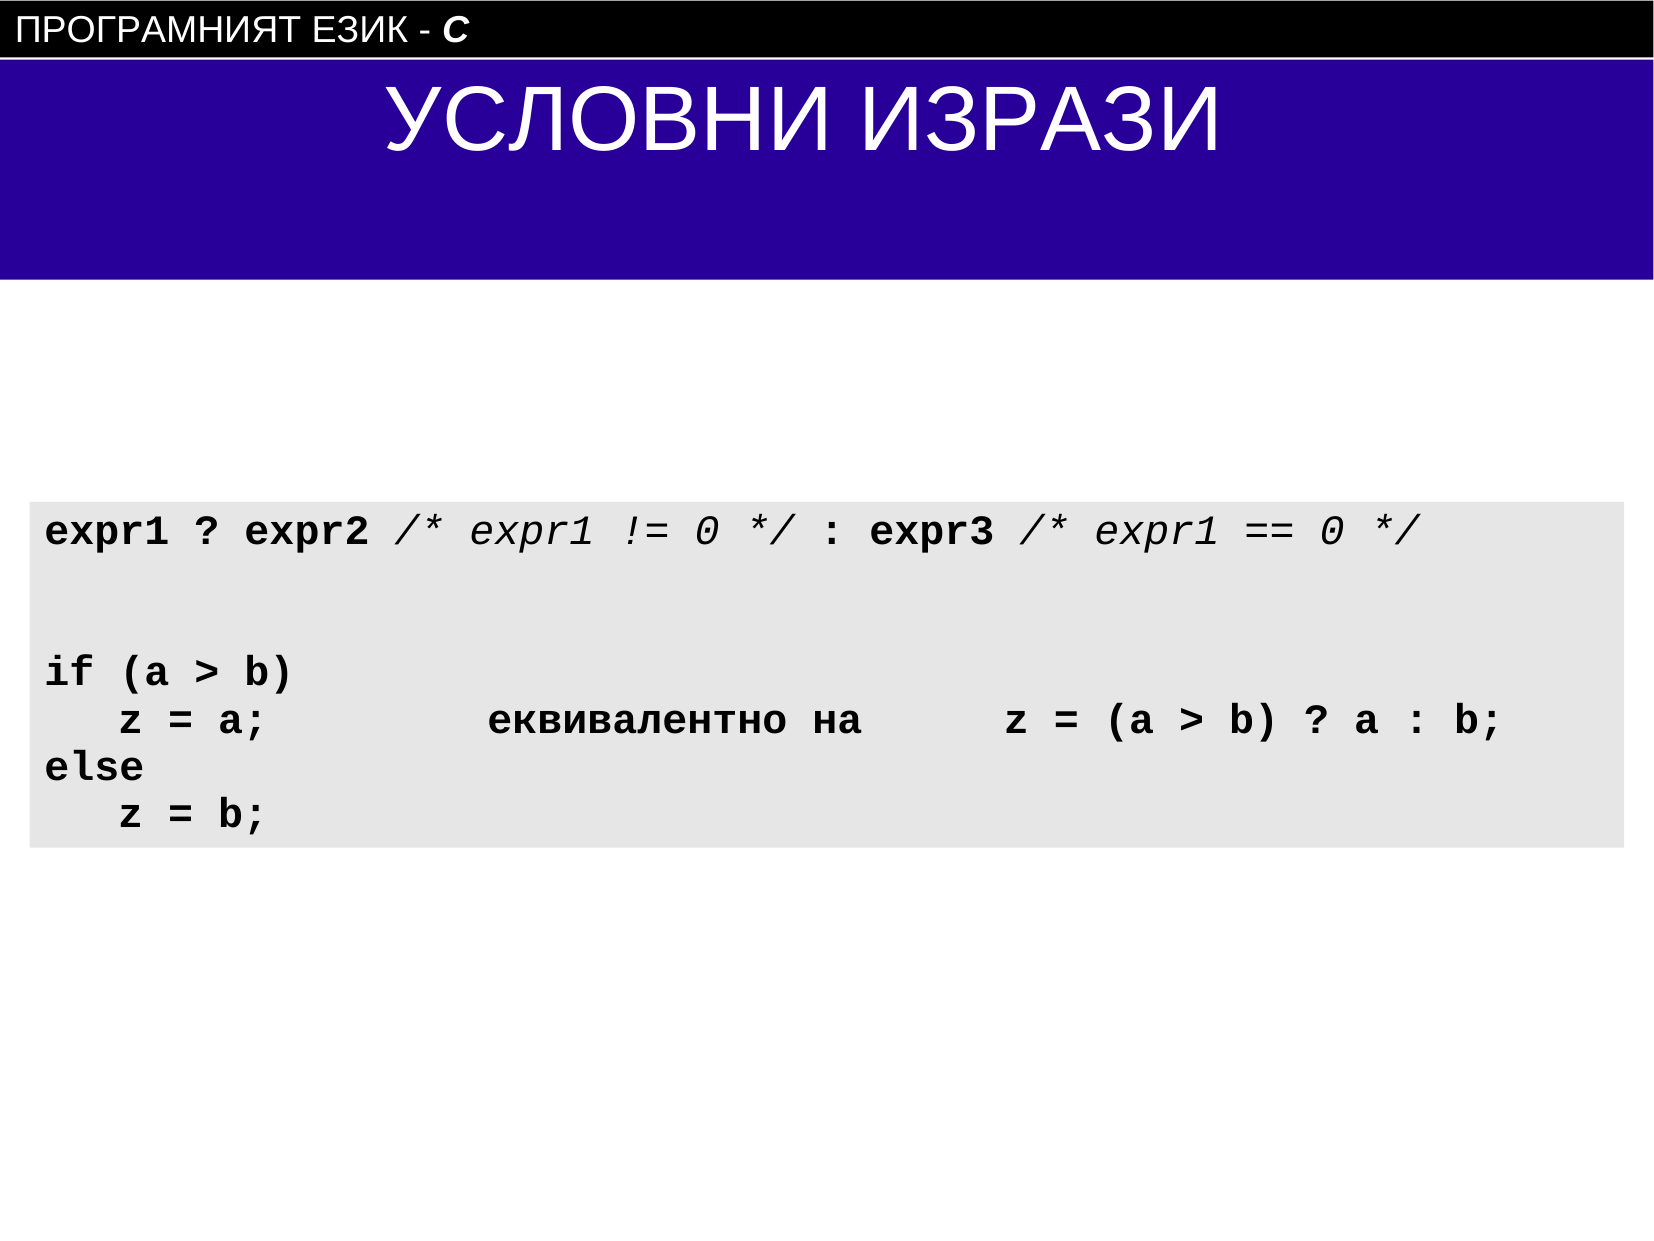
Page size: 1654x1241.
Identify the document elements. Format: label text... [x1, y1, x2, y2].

text_box ПРОГРАМНИЯT ЕЗИК - С [0, 0, 1654, 58]
text_box expr1 ? еxpr2 /* expr1 != 0 */ : expr3 /* expr1 == 0 */ if (a > b) z = a; еквивалентно на z = (a > b) ? a : b; else z = b; [29, 501, 1625, 848]
text_box УСЛОВНИ ИЗРАЗИ [0, 59, 1654, 280]
